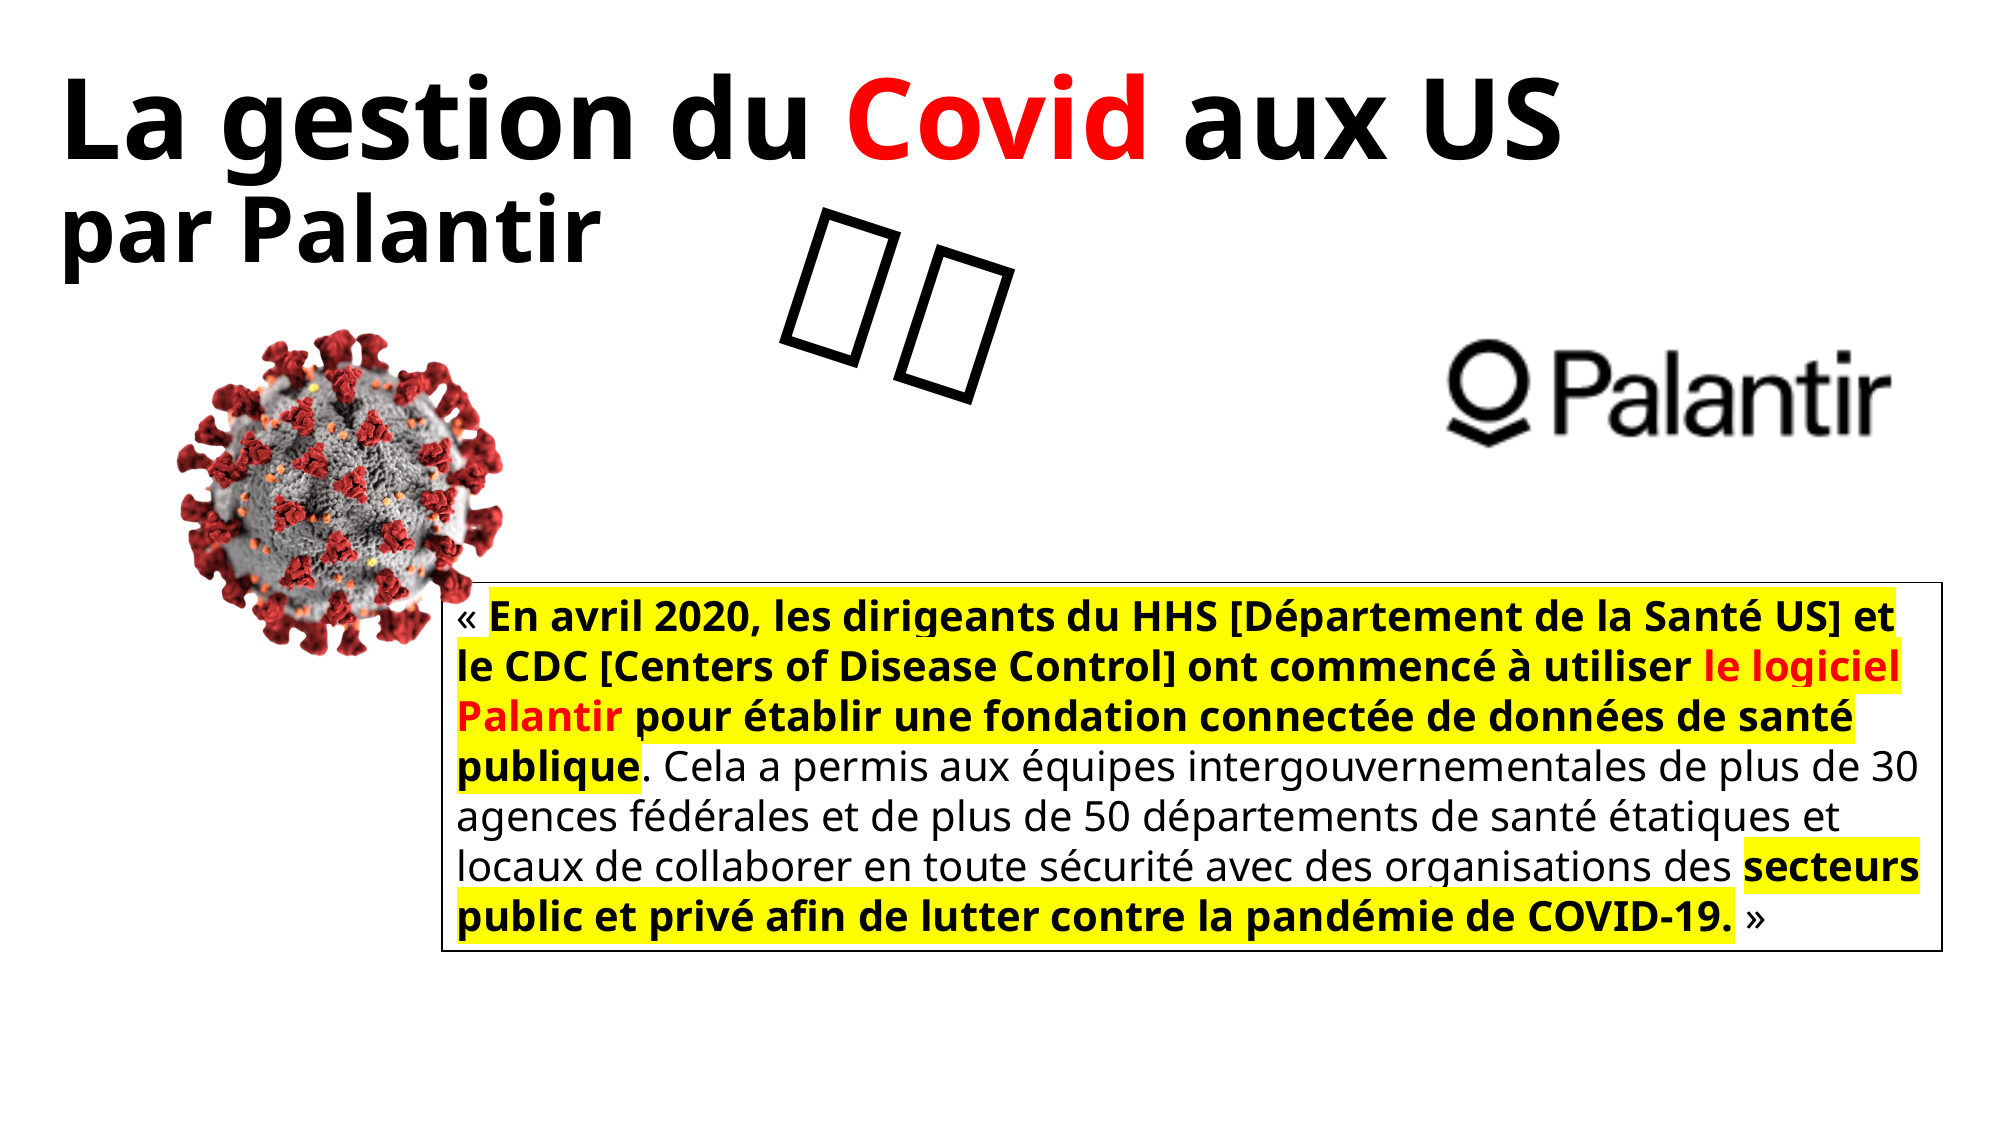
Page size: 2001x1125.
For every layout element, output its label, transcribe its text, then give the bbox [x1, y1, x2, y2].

picture [28, 324, 644, 671]
text_box « En avril 2020, les dirigeants du HHS [Département de la Santé US] et le CDC [Centers of Disease Control] ont commencé à utiliser le logiciel Palantir pour établir une fondation connectée de données de santé publique. Cela a permis aux équipes intergouvernementales de plus de 30 agences fédérales et de plus de 50 départements de santé étatiques et locaux de collaborer en toute sécurité avec des organisations des secteurs public et privé afin de lutter contre la pandémie de COVID-19. » [441, 582, 1943, 951]
text_box 🇺🇸 [732, 135, 1170, 498]
text_box La gestion du Covid aux US par Palantir [43, 27, 2000, 317]
picture [1399, 317, 1943, 524]
